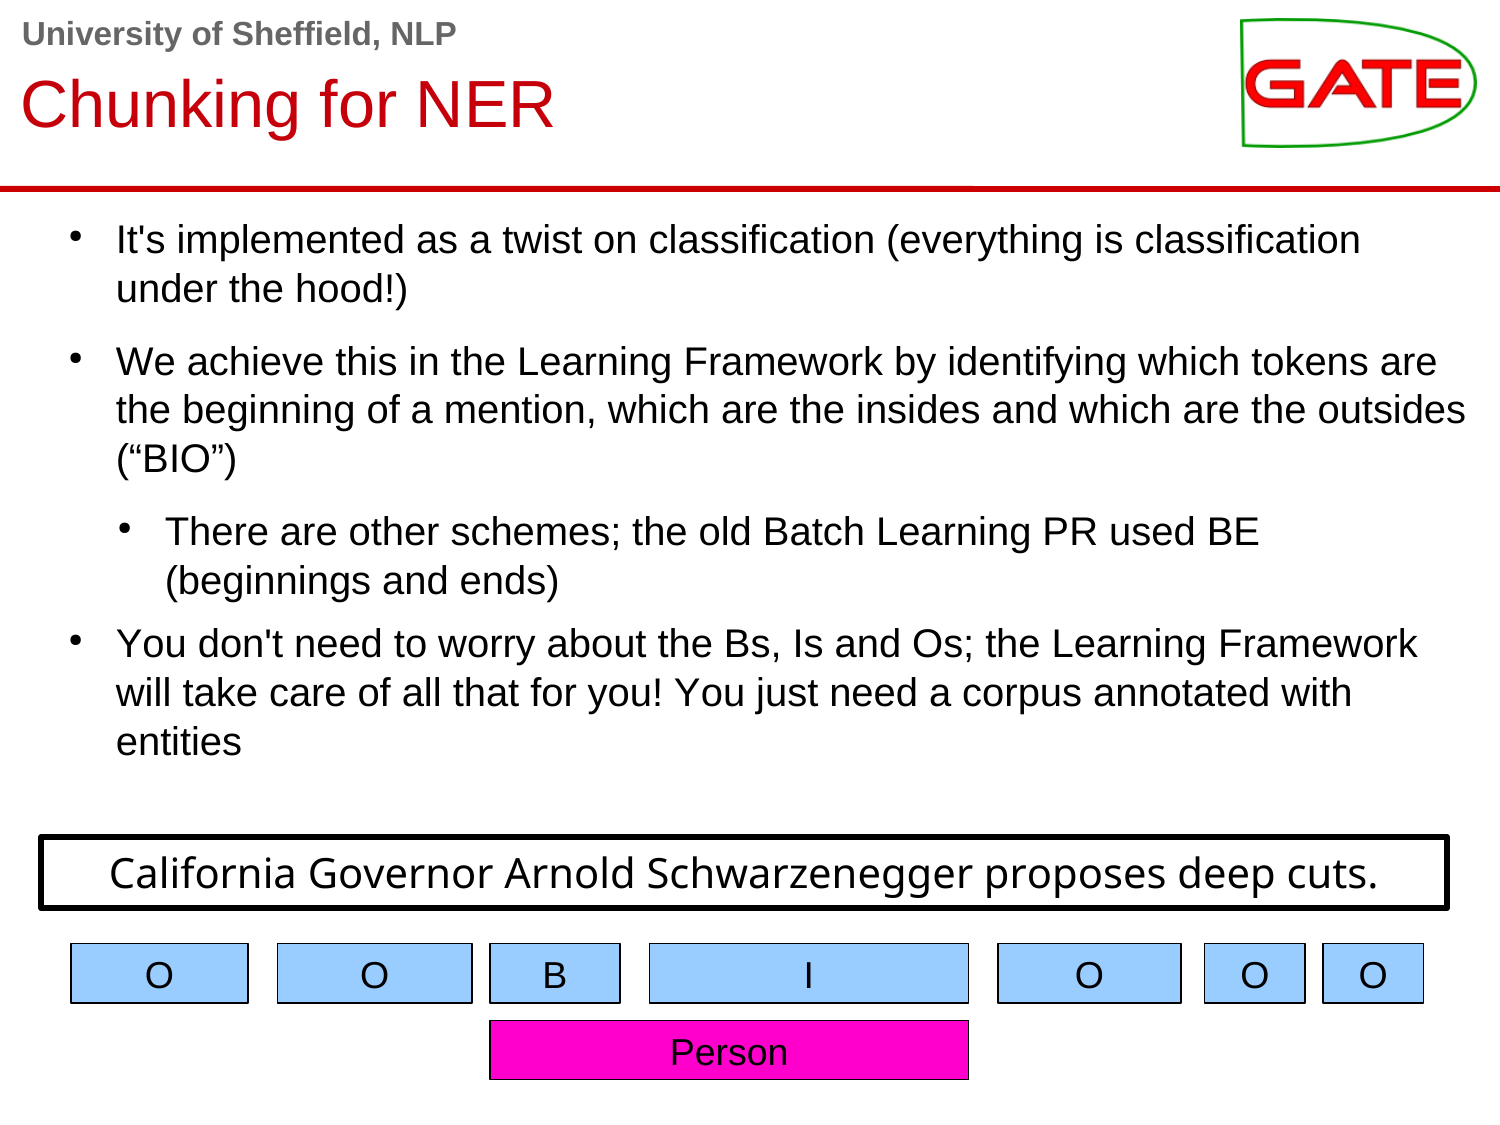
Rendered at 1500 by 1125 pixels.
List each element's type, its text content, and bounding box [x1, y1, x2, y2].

text_box I [649, 943, 969, 1003]
picture [1240, 18, 1477, 148]
text_box Person [490, 1020, 969, 1080]
list It's implemented as a twist on classification (everything is classification under the hood!) We achieve this in the Learning Framework by identifying which tokens are the beginning of a mention, which are the insides and which are the outsides (“BIO”) There are other schemes; the old Batch Learning PR used BE (beginnings and ends) You don't need to worry about the Bs, Is and Os; the Learning Framework will take care of all that for you! You just need a corpus annotated with entities [23, 212, 1477, 768]
text_box O [1322, 943, 1424, 1003]
title Chunking for NER [20, 45, 1240, 166]
text_box California Governor Arnold Schwarzenegger proposes deep cuts. [41, 836, 1447, 909]
text_box O [997, 943, 1182, 1003]
text_box O [1204, 943, 1306, 1003]
text_box O [70, 943, 248, 1003]
text_box O [277, 943, 473, 1003]
text_box B [490, 943, 620, 1003]
